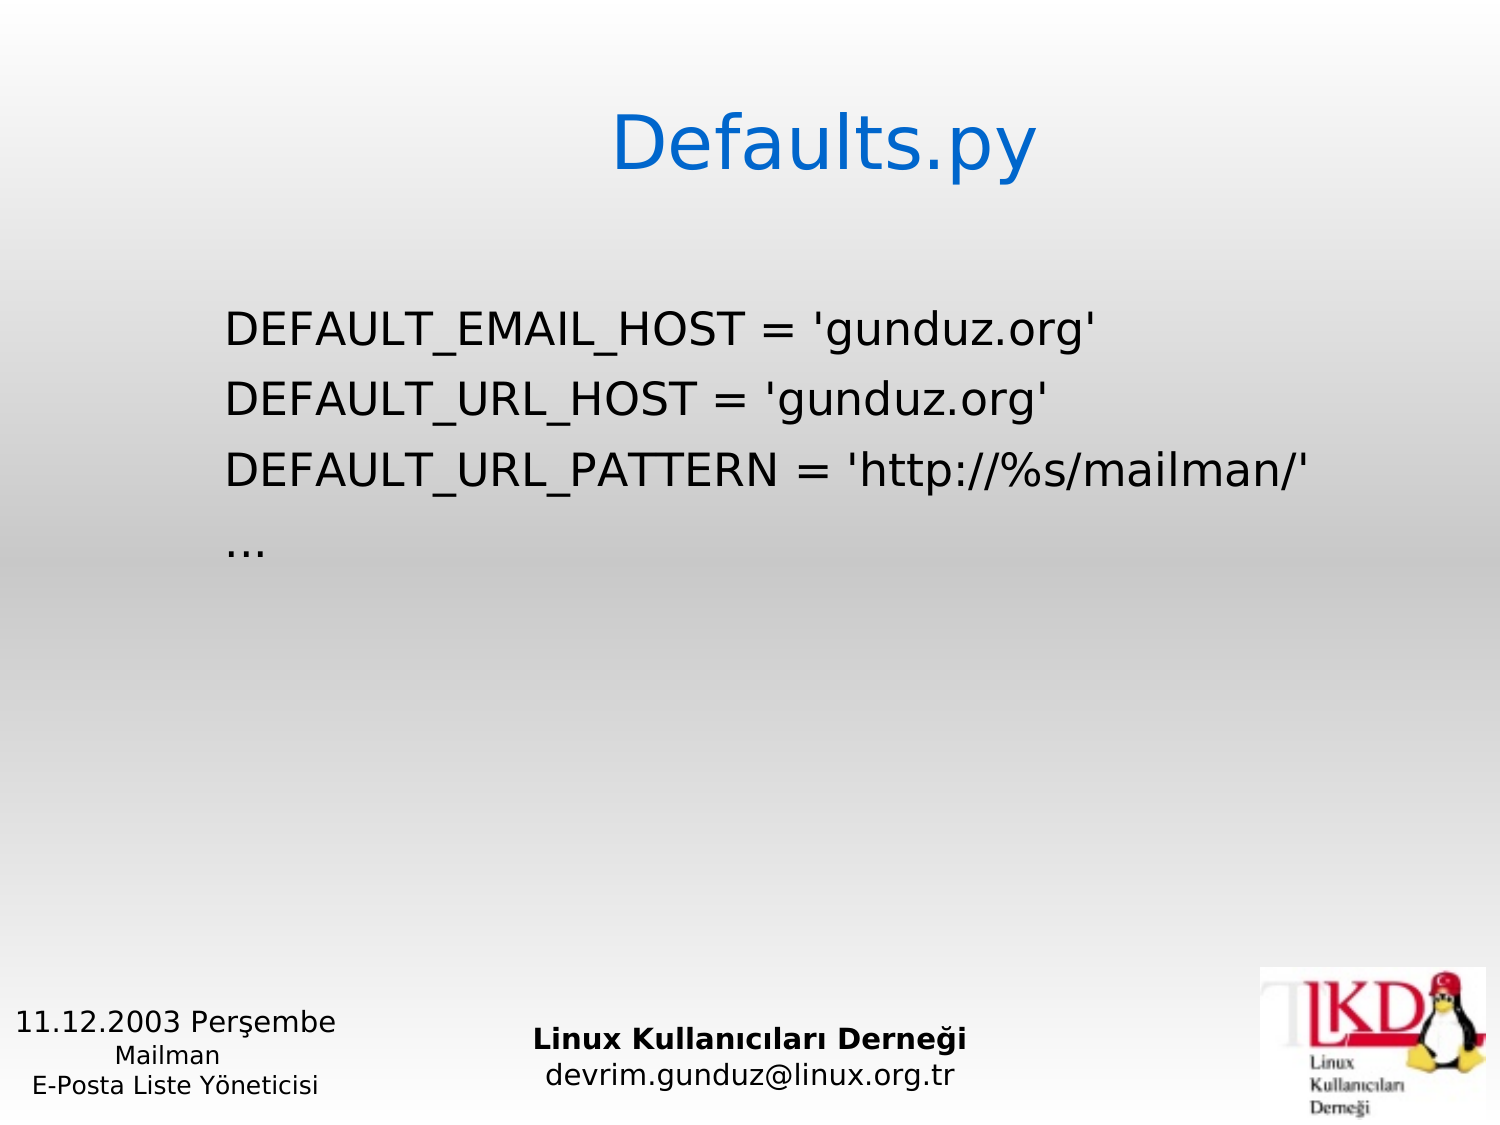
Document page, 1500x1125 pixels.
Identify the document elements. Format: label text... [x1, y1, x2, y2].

picture [1260, 967, 1486, 1120]
list DEFAULT_EMAIL_HOST = 'gunduz.org' DEFAULT_URL_HOST = 'gunduz.org' DEFAULT_URL_PATTERN = 'http://%s/mailman/' ... [224, 299, 1425, 975]
title Defaults.py [224, 43, 1425, 238]
